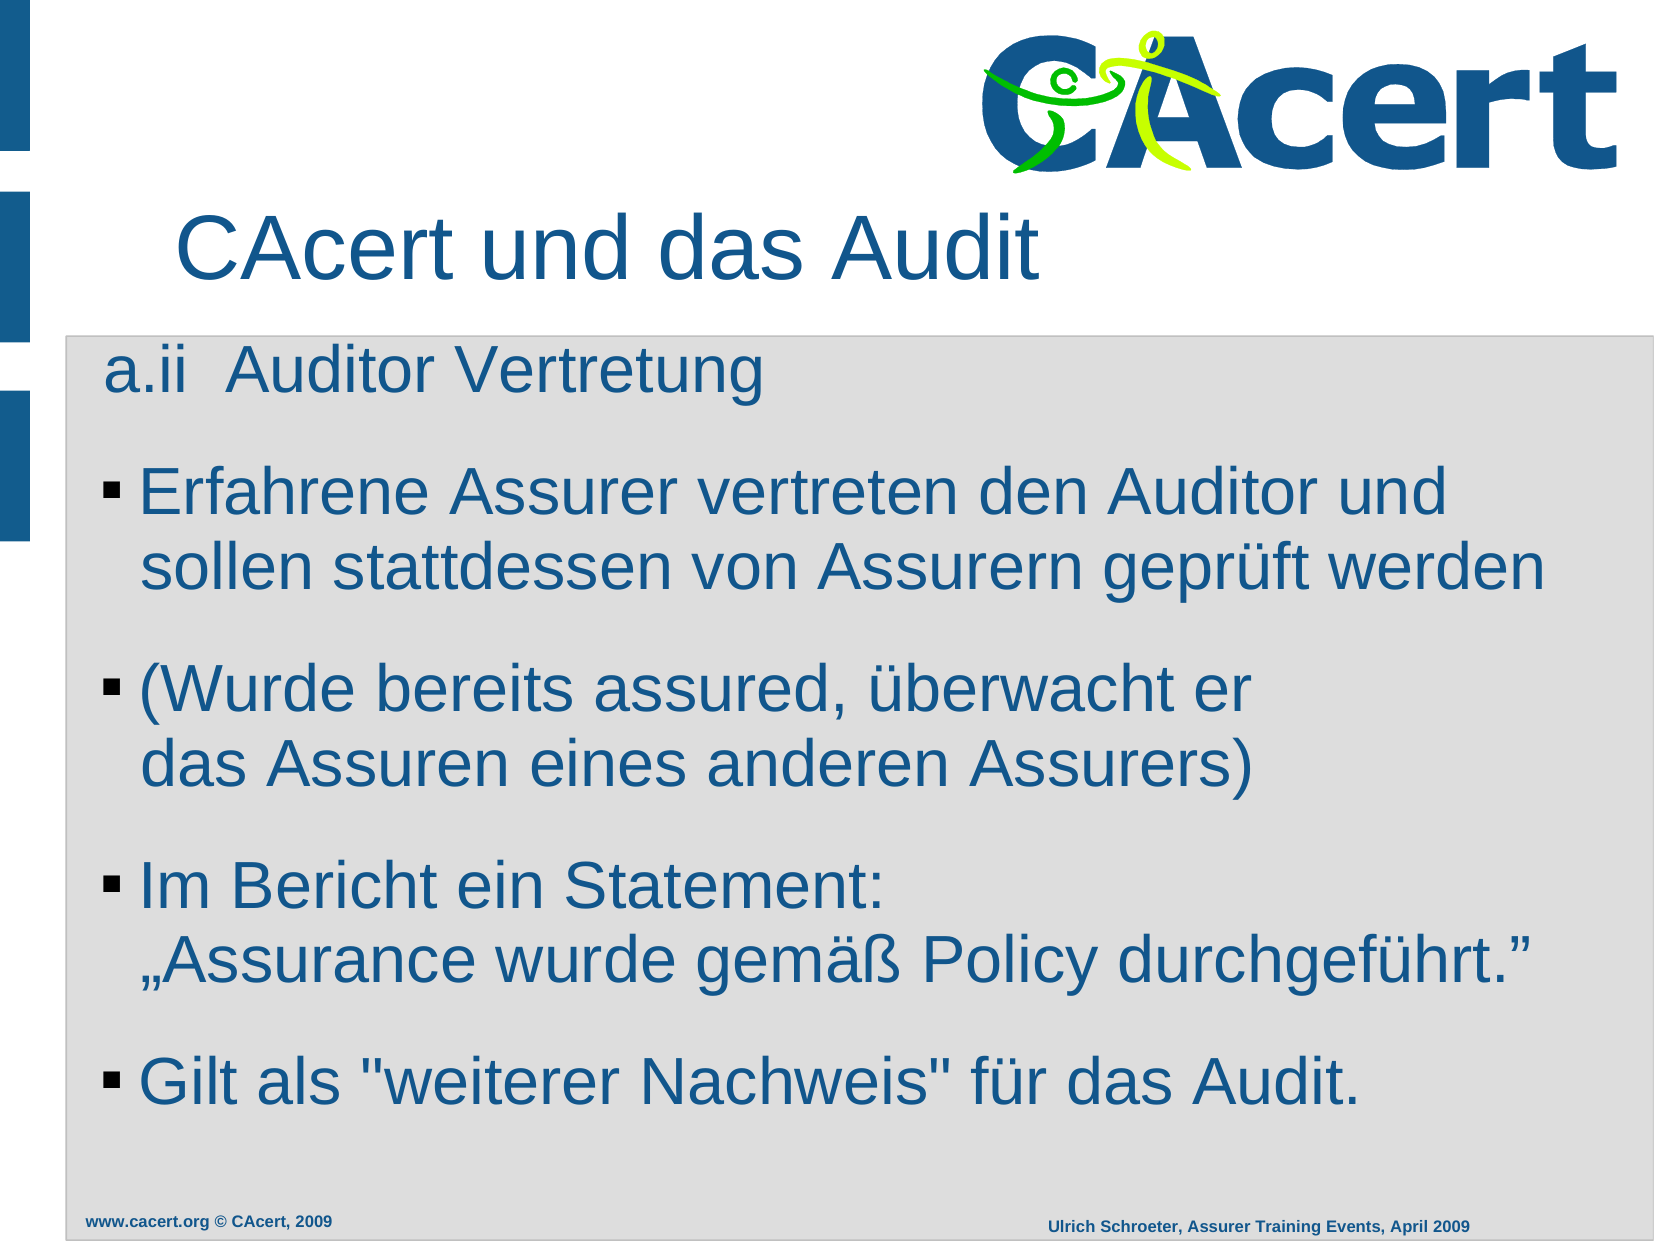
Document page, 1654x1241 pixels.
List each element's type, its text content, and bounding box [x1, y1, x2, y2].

text_box a.ii Auditor Vertretung Erfahrene Assurer vertreten den Auditor und sollen stattdessen von Assurern geprüft werden (Wurde bereits assured, überwacht er das Assuren eines anderen Assurers) Im Bericht ein Statement: „Assurance wurde gemäß Policy durchgeführt.” Gilt als "weiterer Nachweis" für das Audit. [88, 324, 1563, 1127]
text_box CAcert und das Audit [118, 189, 1046, 307]
